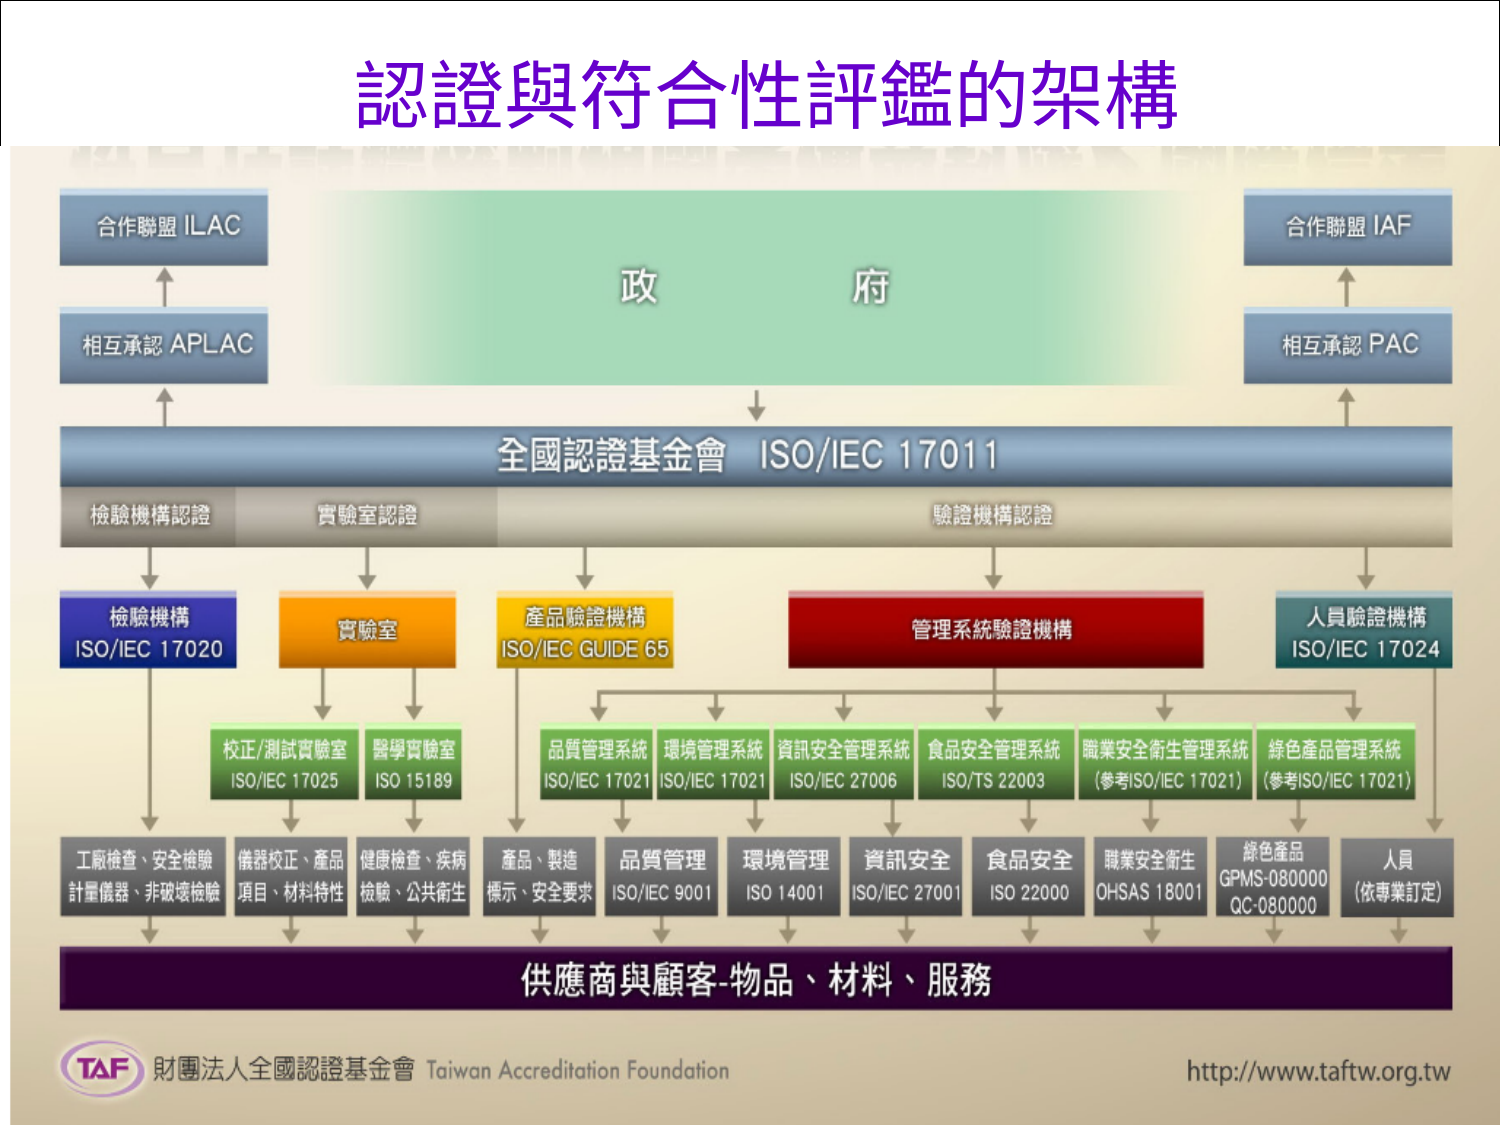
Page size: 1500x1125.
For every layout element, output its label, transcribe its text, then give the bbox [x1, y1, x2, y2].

text_box [0, 0, 1500, 146]
text_box 認證與符合性評鑑的架構 [130, 40, 1403, 146]
picture [0, 146, 1500, 1125]
